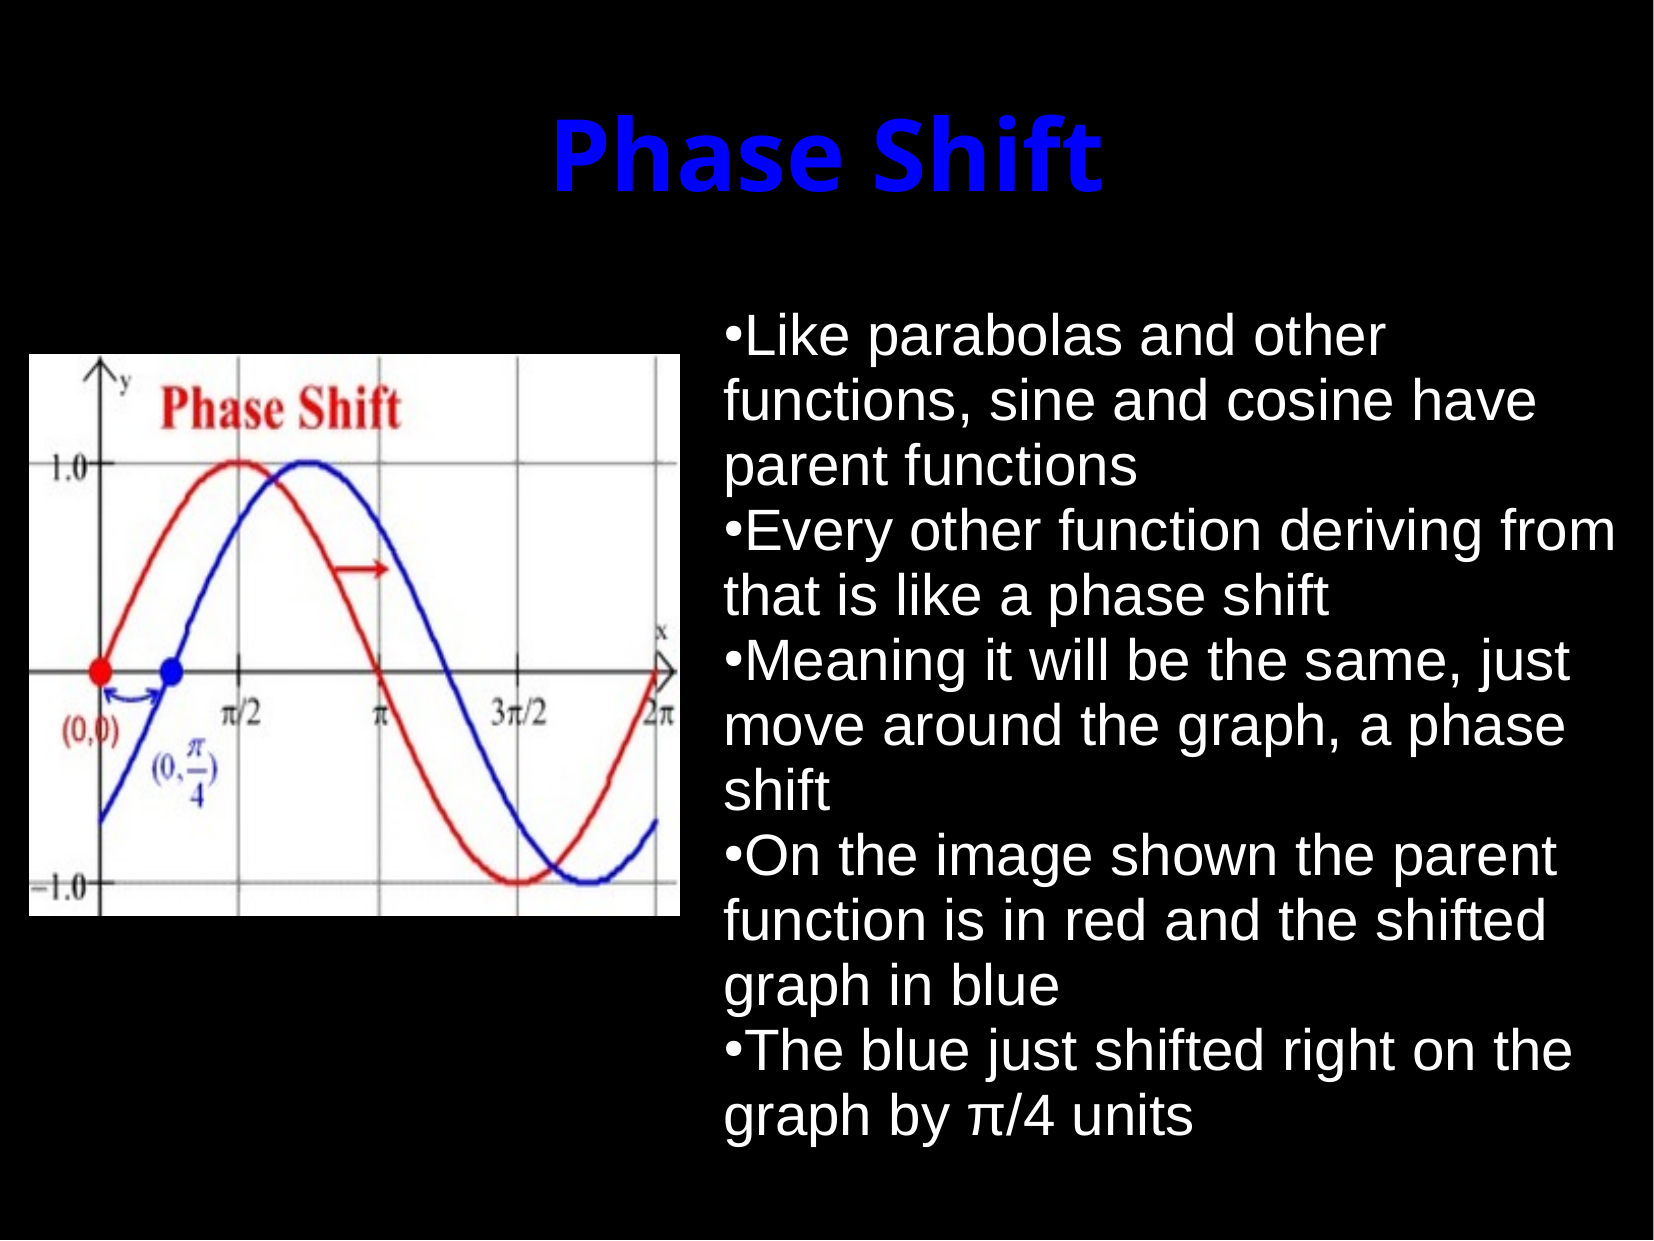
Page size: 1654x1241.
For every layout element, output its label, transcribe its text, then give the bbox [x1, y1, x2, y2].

text_box Like parabolas and other functions, sine and cosine have parent functions Every other function deriving from that is like a phase shift Meaning it will be the same, just move around the graph, a phase shift On the image shown the parent function is in red and the shifted graph in blue The blue just shifted right on the graph by π/4 units [708, 295, 1654, 1211]
picture [29, 354, 680, 916]
title Phase Shift [82, 49, 1571, 257]
